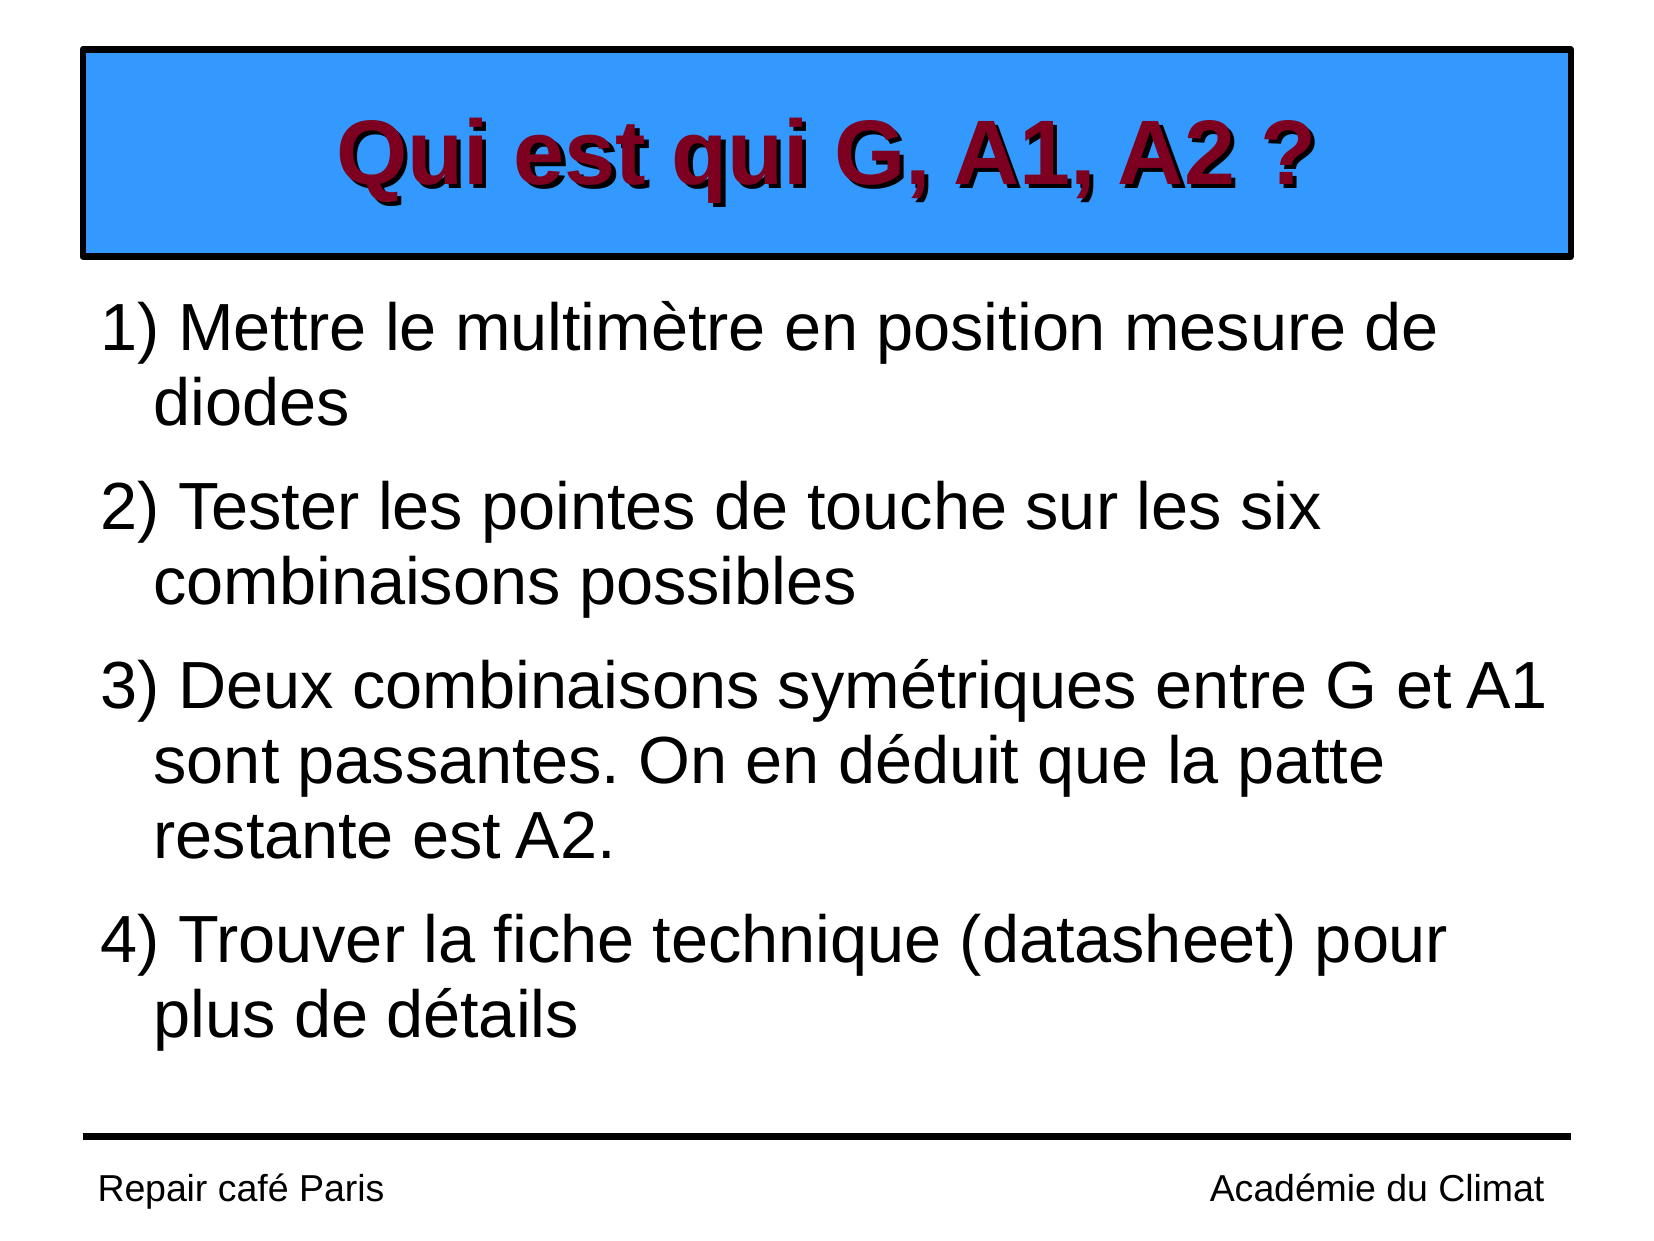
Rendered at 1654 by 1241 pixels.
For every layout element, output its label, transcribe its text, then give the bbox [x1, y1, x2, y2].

title Qui est qui G, A1, A2 ? [82, 49, 1571, 257]
list Mettre le multimètre en position mesure de diodes Tester les pointes de touche sur les six combinaisons possibles Deux combinaisons symétriques entre G et A1 sont passantes. On en déduit que la patte restante est A2. Trouver la fiche technique (datasheet) pour plus de détails [82, 290, 1571, 1052]
text_box Repair café Paris Académie du Climat [82, 1160, 1571, 1217]
